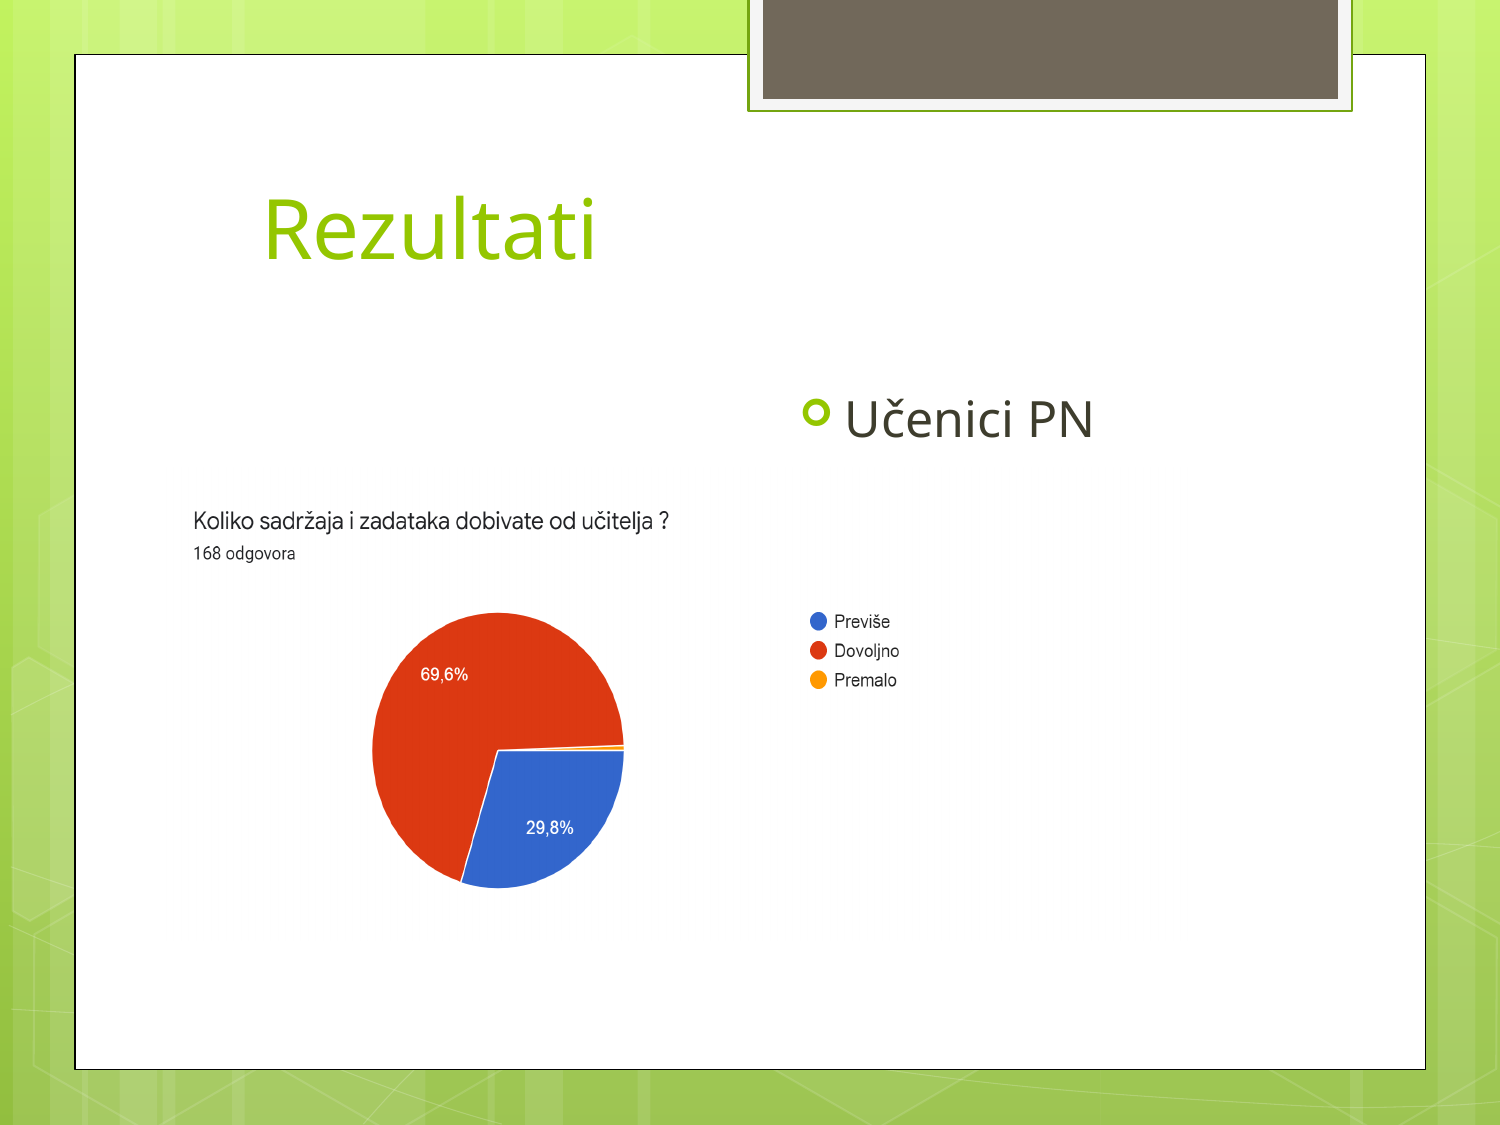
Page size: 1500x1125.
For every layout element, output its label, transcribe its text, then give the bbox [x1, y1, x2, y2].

picture [159, 468, 1188, 941]
title Rezultati [171, 168, 1324, 357]
list Učenici PN [761, 379, 1324, 953]
